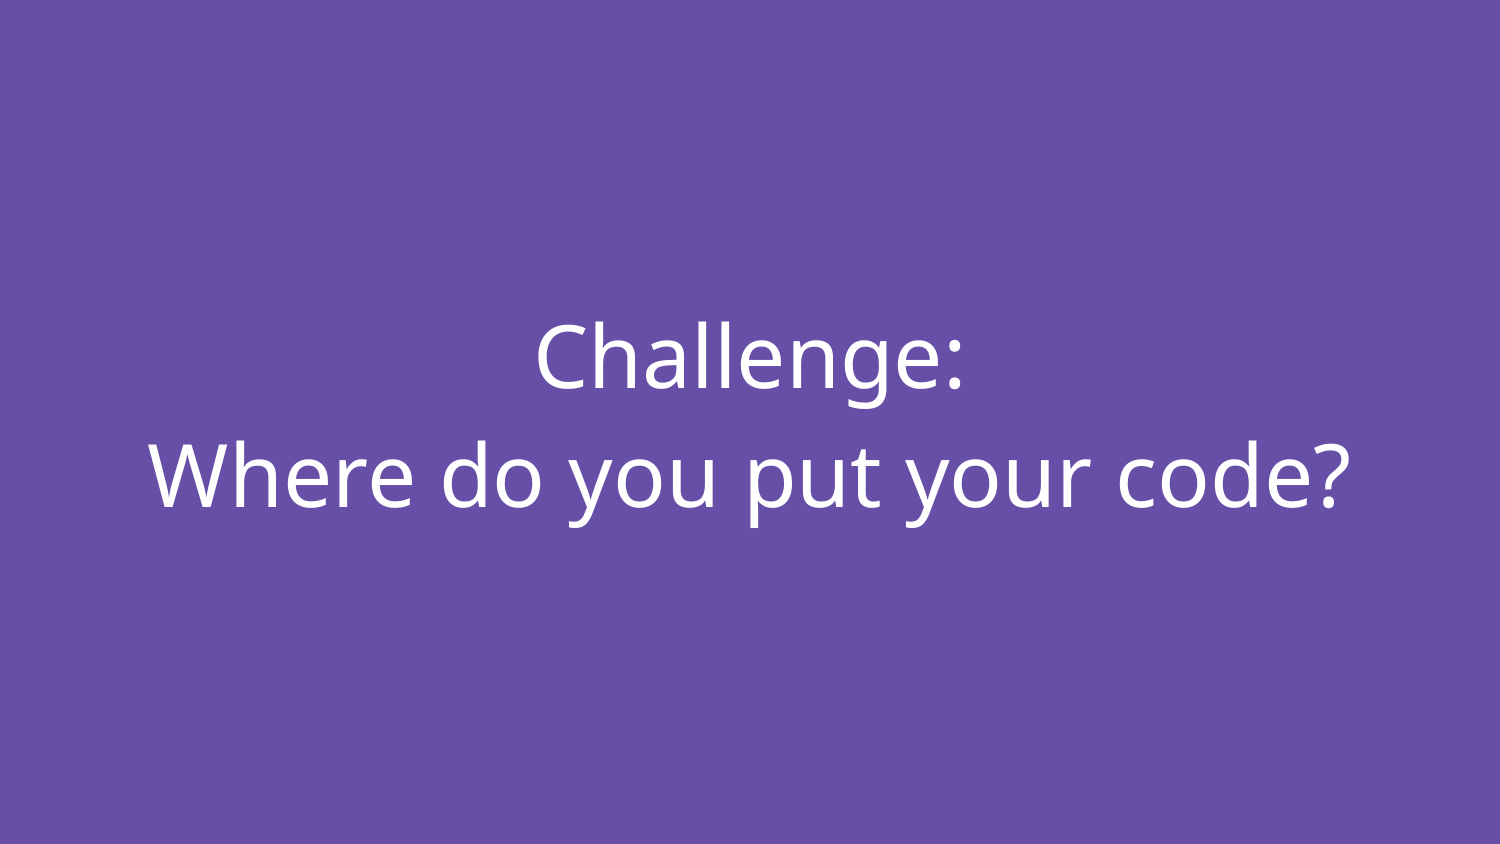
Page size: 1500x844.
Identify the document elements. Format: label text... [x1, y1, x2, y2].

title Challenge: Where do you put your code? [75, 58, 1425, 771]
